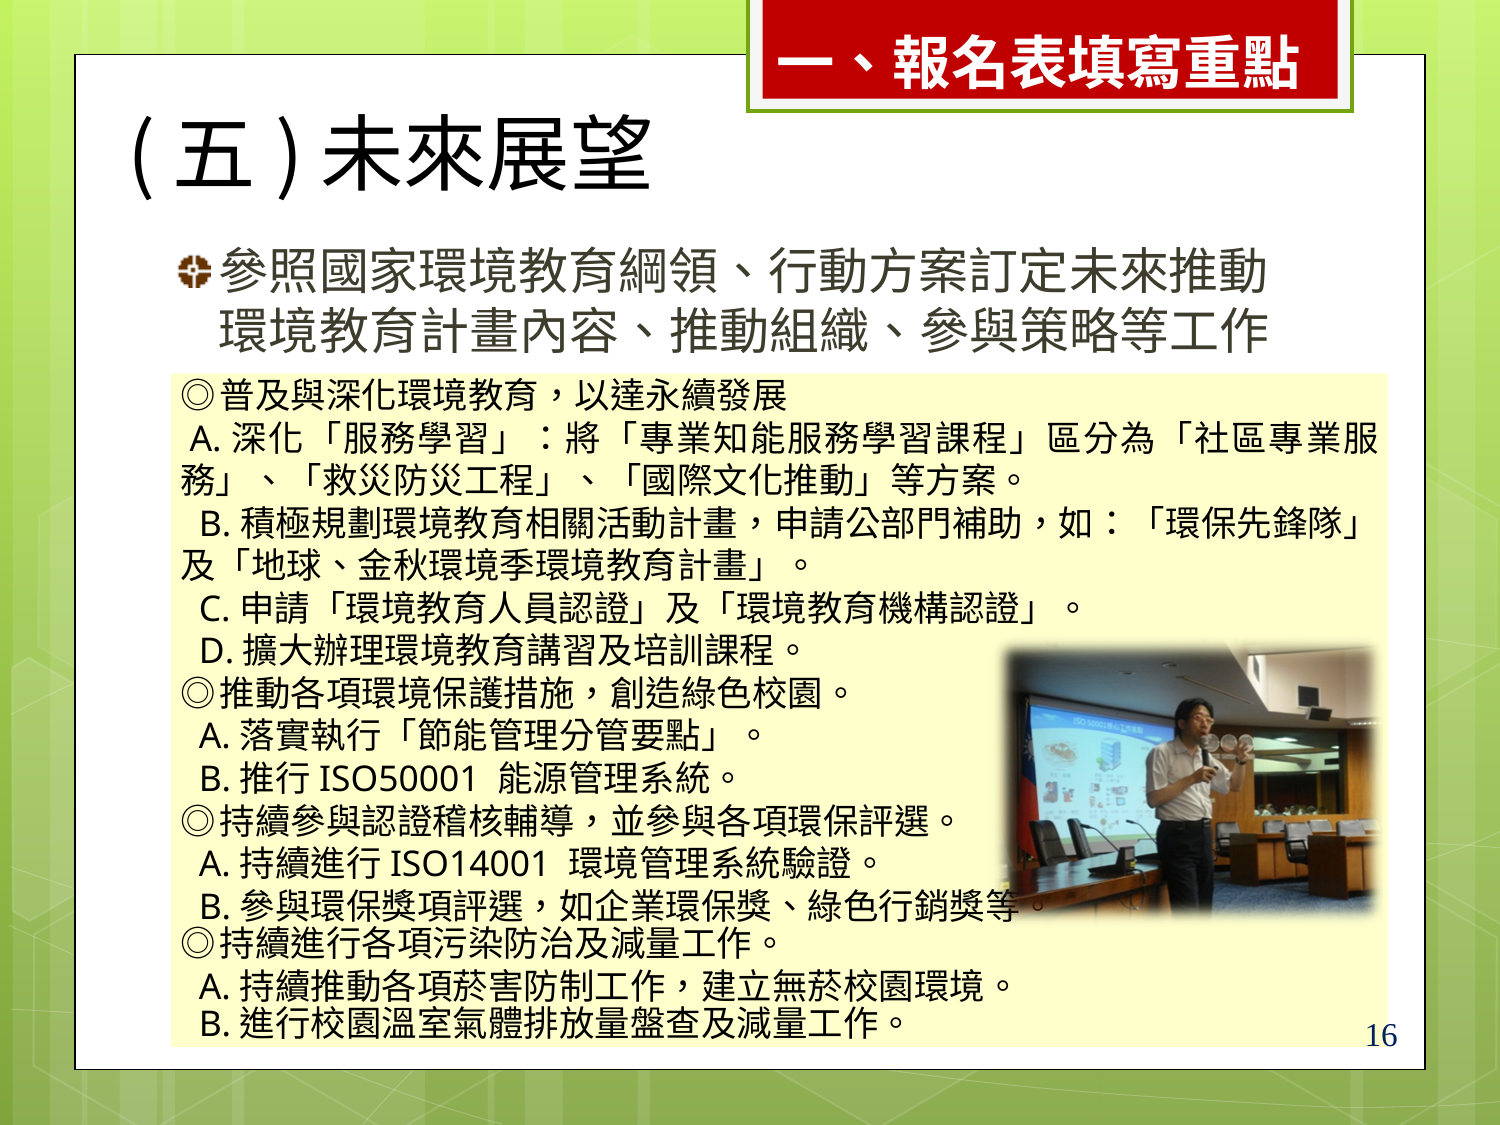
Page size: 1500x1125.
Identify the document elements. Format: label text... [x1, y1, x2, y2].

list 參照國家環境教育綱領、行動方案訂定未來推動環境教育計畫內容、推動組織、參與策略等工作 [147, 231, 1306, 374]
text_box <編號> [838, 1003, 1413, 1064]
text_box 一、報名表填寫重點 [749, 0, 1316, 104]
title (五)未來展望 [112, 66, 1265, 236]
picture [989, 633, 1389, 929]
table_header ◎普及與深化環境教育，以達永續發展 A.深化「服務學習」：將「專業知能服務學習課程」區分為「社區專業服務」、「救災防災工程」、「國際文化推動」等方案。 B.積極規劃環境教育相關活動計畫，申請公部門補助，如：「環保先鋒隊」及「地球、金秋環境季環境教育計畫」。 C.申請「環境教育人員認證」及「環境教育機構認證」。 D.擴大辦理環境教育講習及培訓課程。 ◎推動各項環境保護措施，創造綠色校園。 A.落實執行「節能管理分管要點」。 B.推行ISO50001 能源管理系統。 ◎持續參與認證稽核輔導，並參與各項環保評選。 A.持續進行ISO14001 環境管理系統驗證。 B.參與環保獎項評選，如企業環保獎、綠色行銷獎等。 ◎持續進行各項污染防治及減量工作。 A.持續推動各項菸害防制工作，建立無菸校園環境。 B.進行校園溫室氣體排放量盤查及減量工作。 [171, 373, 1388, 1047]
